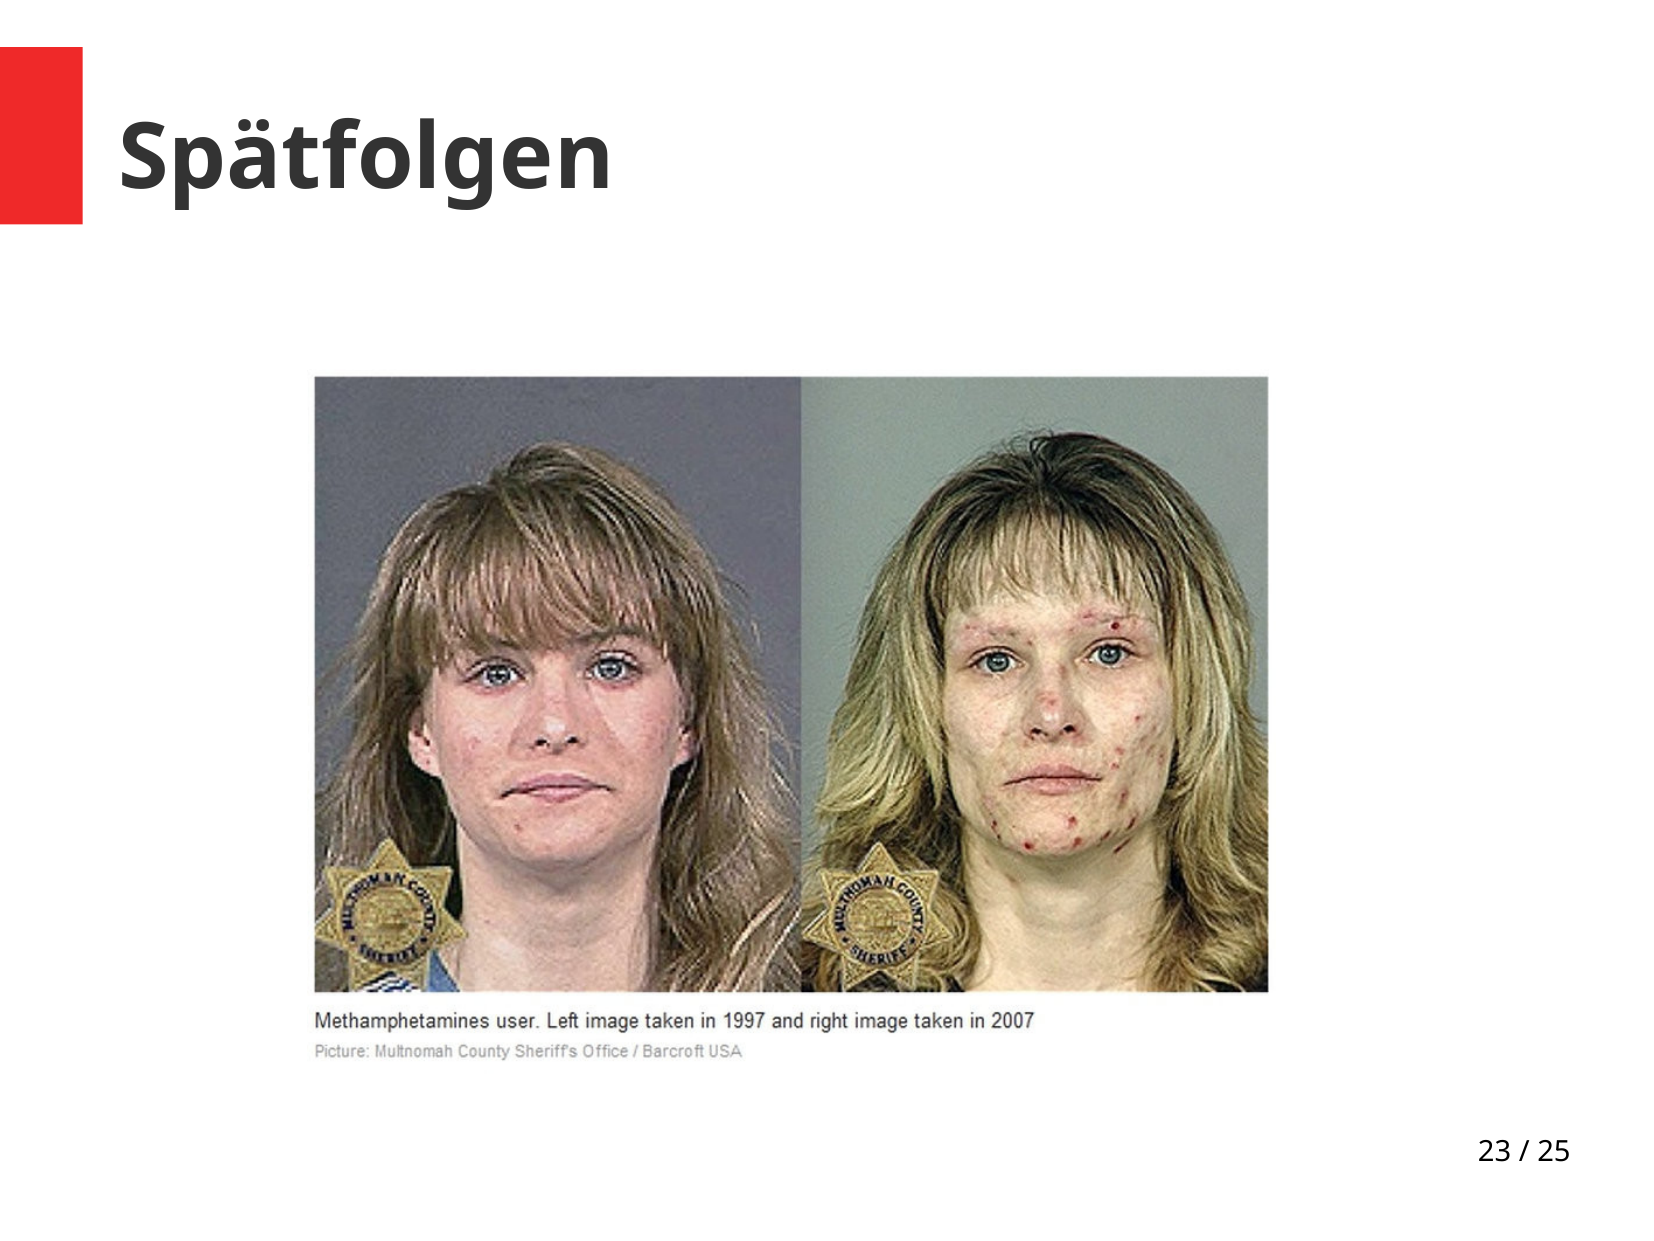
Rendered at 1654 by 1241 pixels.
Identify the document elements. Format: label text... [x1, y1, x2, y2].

title Spätfolgen [118, 49, 1571, 257]
picture [307, 369, 1276, 1074]
